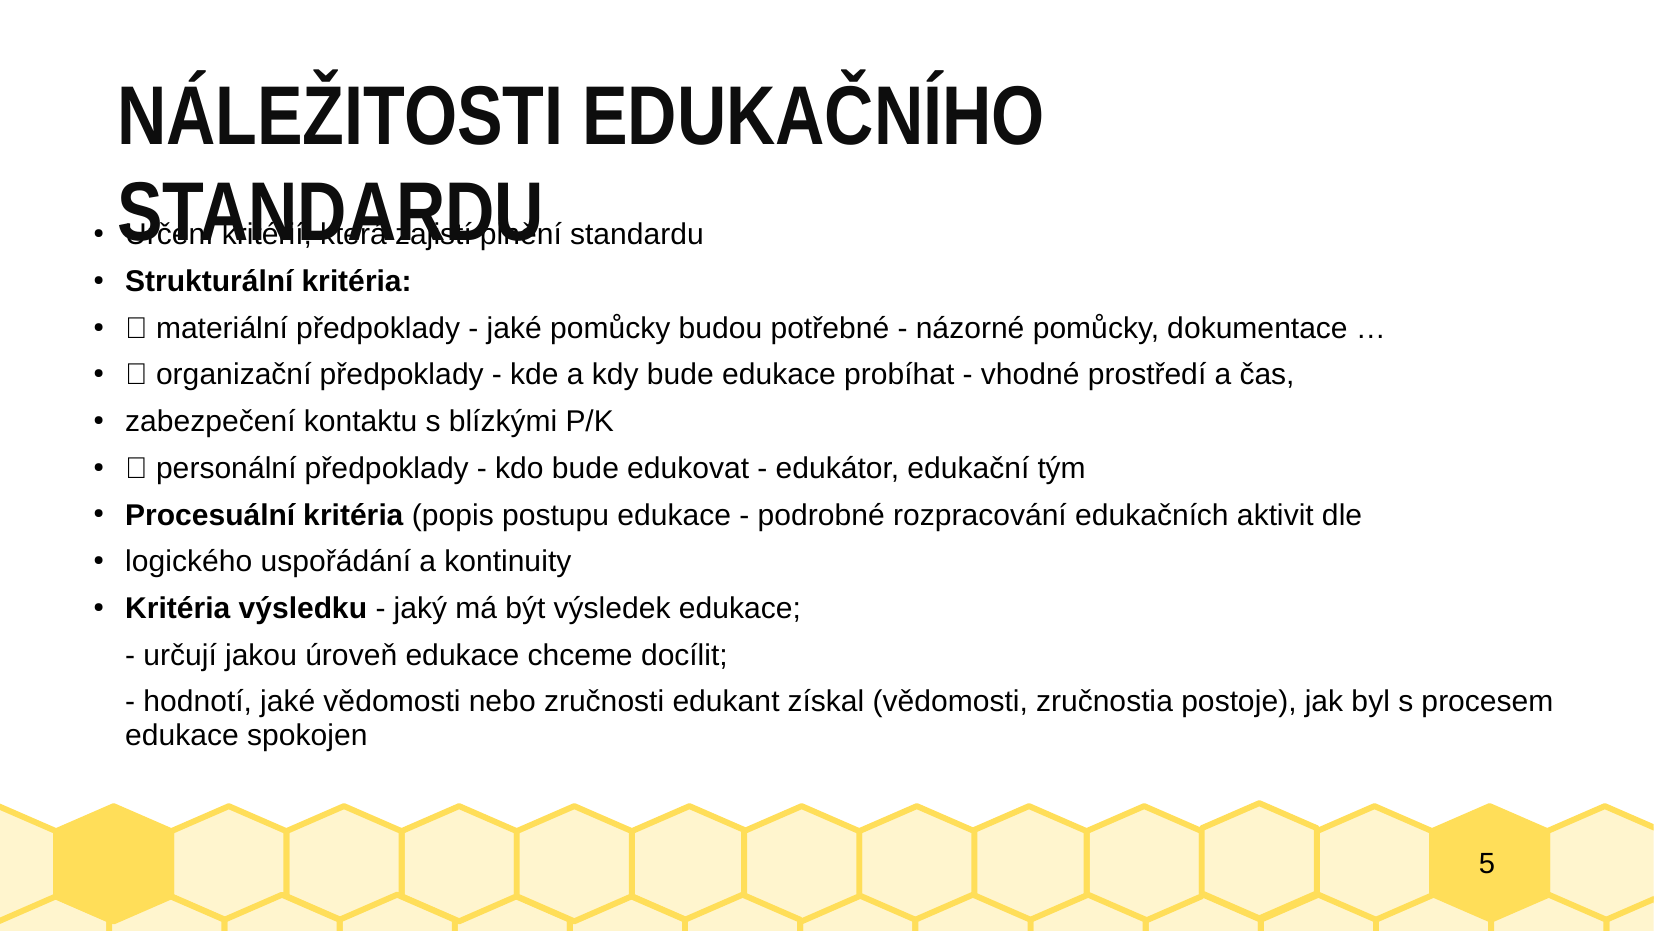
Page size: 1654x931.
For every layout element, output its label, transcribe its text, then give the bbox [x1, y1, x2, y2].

text_box NÁLEŽITOSTI EDUKAČNÍHO STANDARDU [102, 59, 1506, 170]
list Určení kritérií, která zajistí plnění standardu Strukturální kritéria:  materiální předpoklady - jaké pomůcky budou potřebné - názorné pomůcky, dokumentace …  organizační předpoklady - kde a kdy bude edukace probíhat - vhodné prostředí a čas, zabezpečení kontaktu s blízkými P/K  personální předpoklady - kdo bude edukovat - edukátor, edukační tým Procesuální kritéria (popis postupu edukace - podrobné rozpracování edukačních aktivit dle logického uspořádání a kontinuity Kritéria výsledku - jaký má být výsledek edukace; - určují jakou úroveň edukace chceme docílit; - hodnotí, jaké vědomosti nebo zručnosti edukant získal (vědomosti, zručnostia postoje), jak byl s procesem edukace spokojen [82, 217, 1571, 758]
